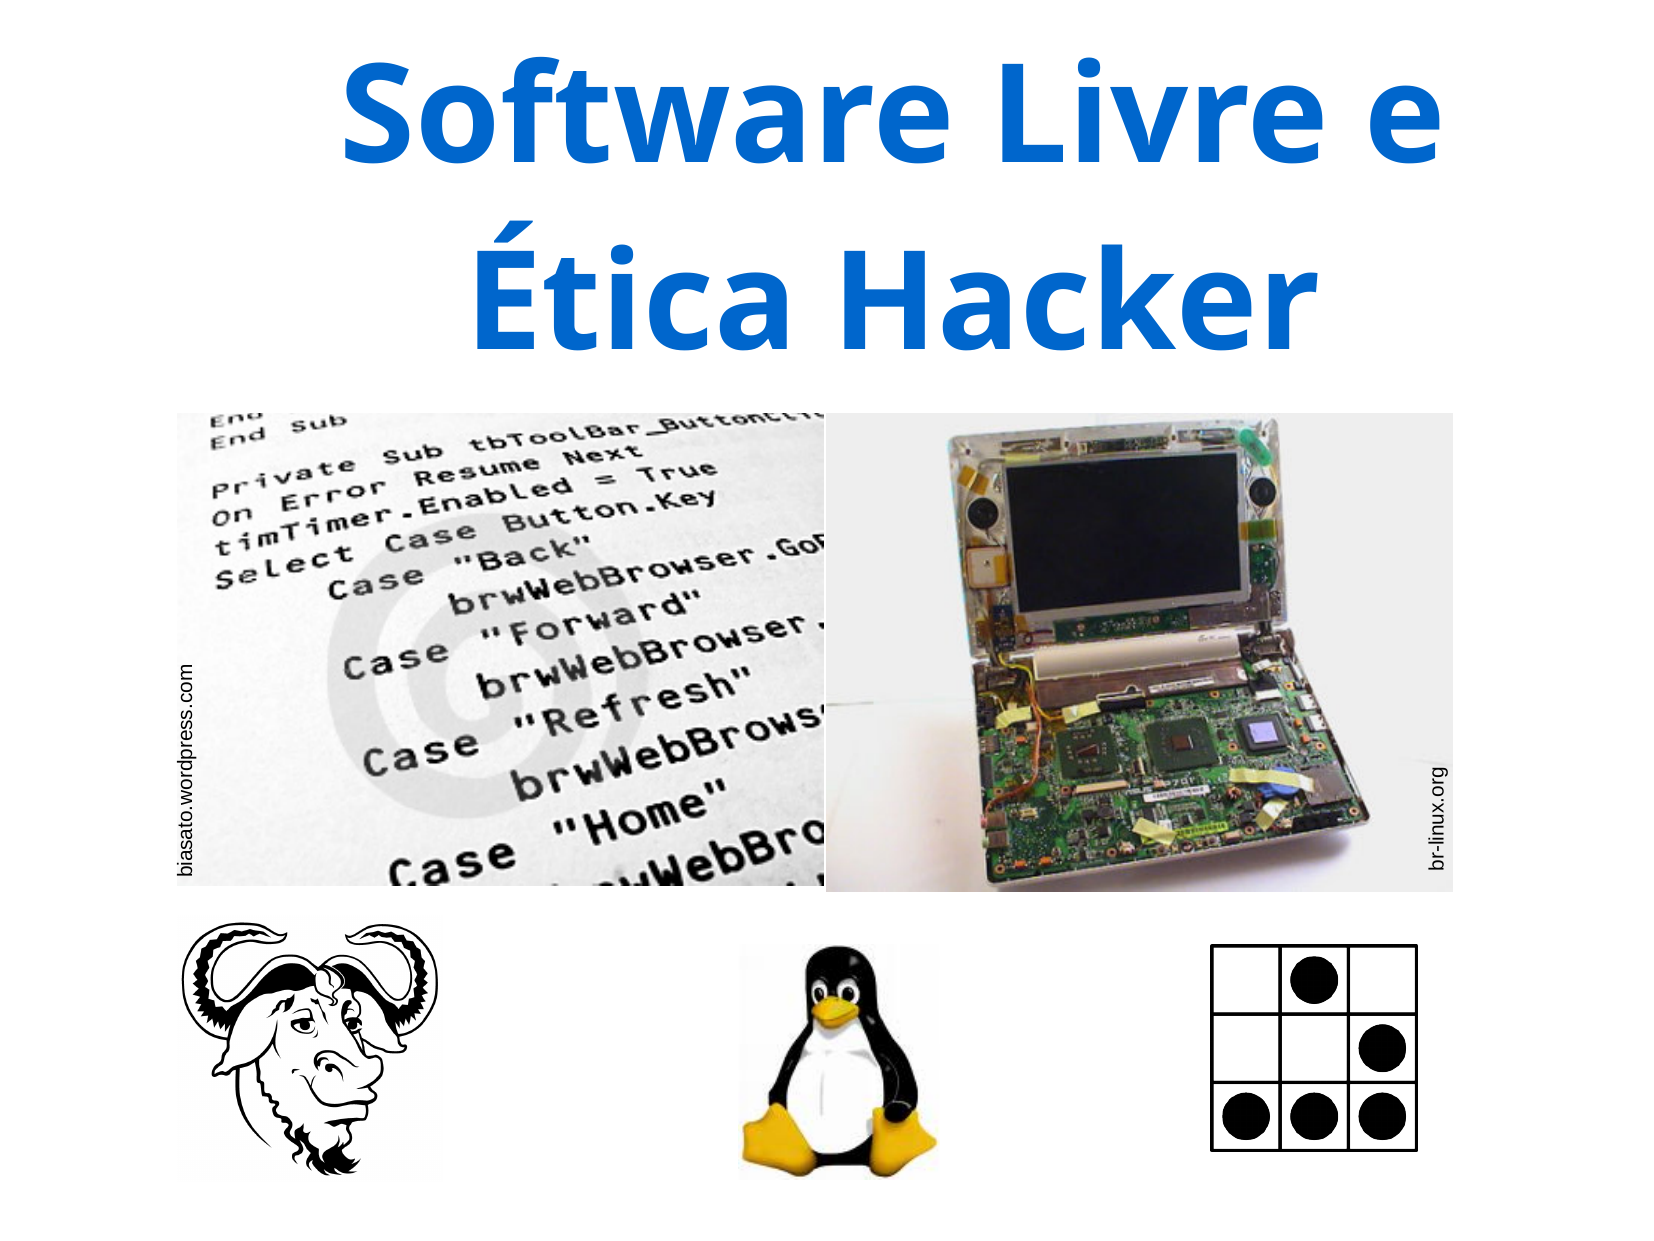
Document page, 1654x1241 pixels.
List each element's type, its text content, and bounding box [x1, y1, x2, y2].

picture [177, 413, 824, 886]
picture [826, 413, 1453, 892]
picture [738, 944, 940, 1180]
picture [1210, 944, 1418, 1152]
text_box br-linux.org [1417, 753, 1459, 886]
text_box Software Livre e Ética Hacker [324, 7, 1629, 392]
picture [177, 915, 443, 1182]
text_box biasato.wordpress.com [165, 649, 207, 893]
